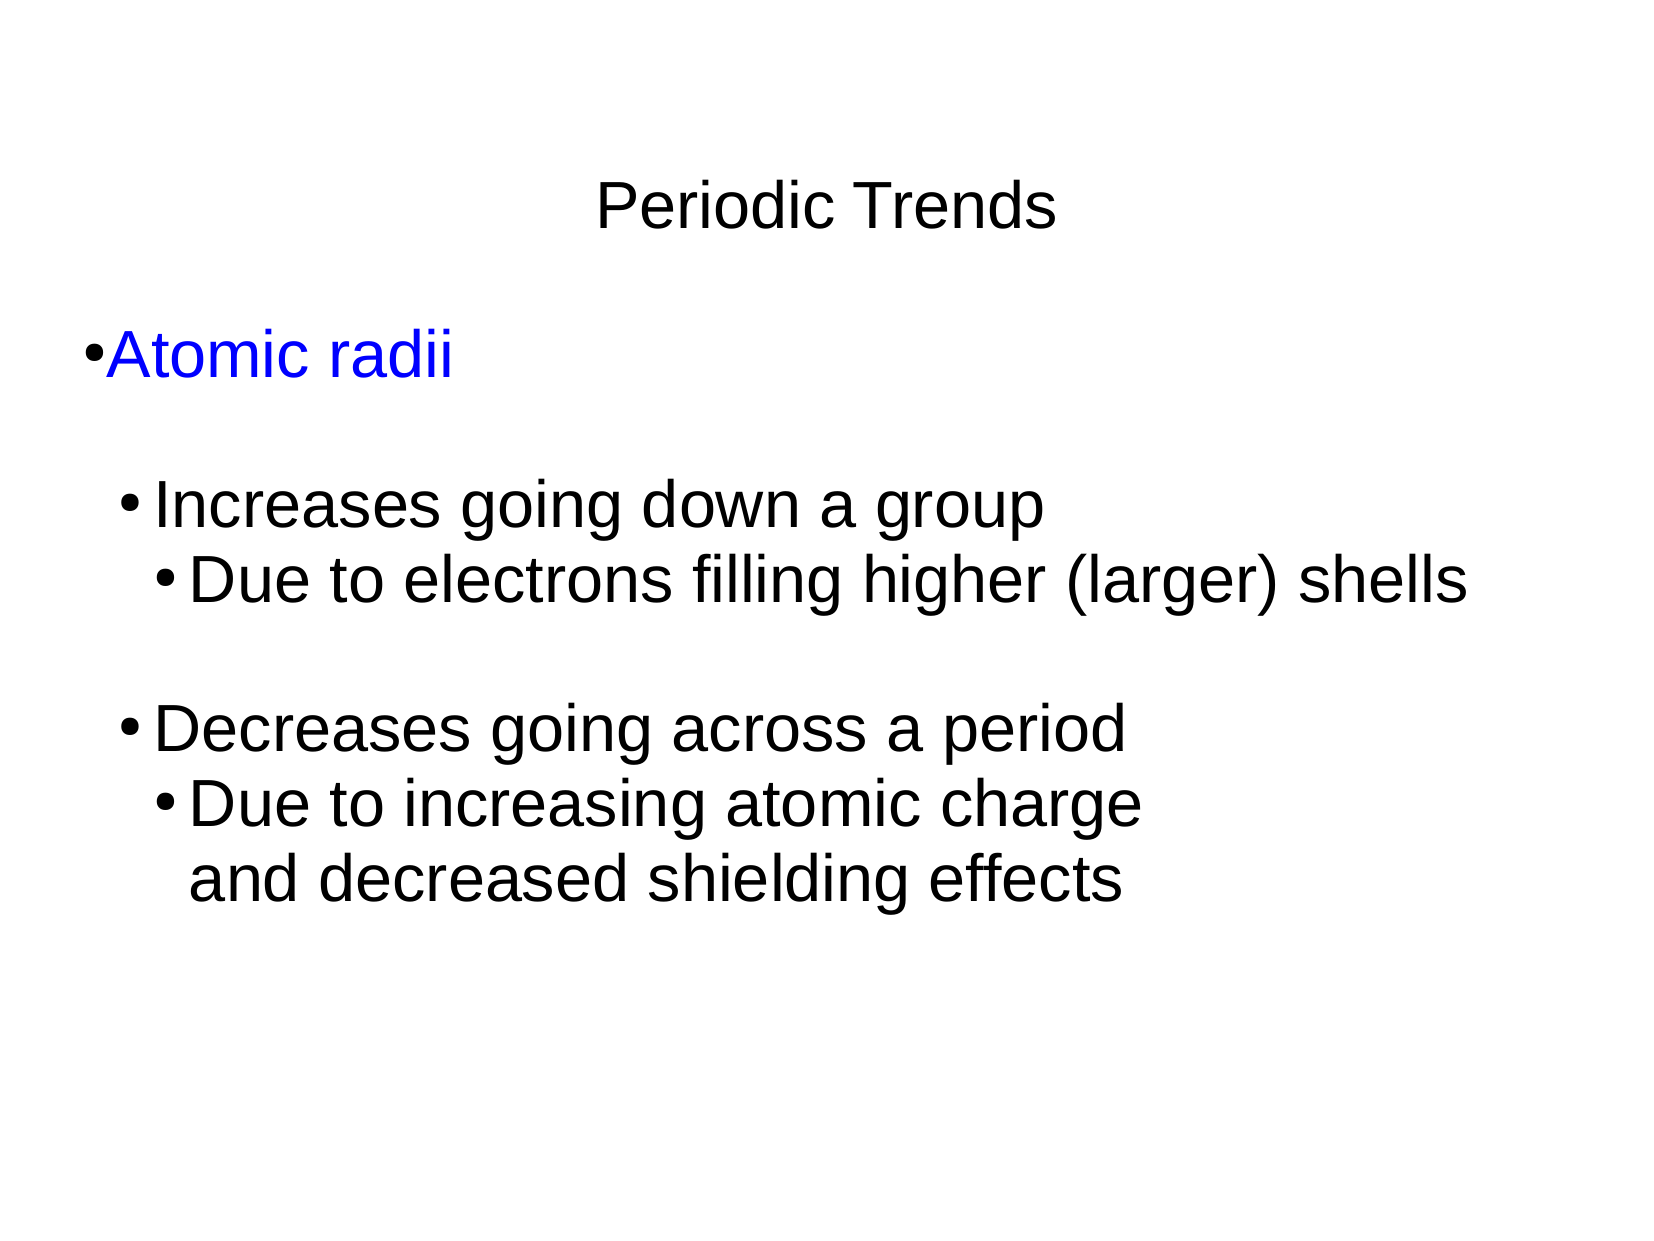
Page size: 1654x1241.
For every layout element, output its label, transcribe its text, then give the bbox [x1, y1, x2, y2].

subtitle Periodic Trends Atomic radii Increases going down a group Due to electrons filling higher (larger) shells Decreases going across a period Due to increasing atomic charge and decreased shielding effects [82, 49, 1571, 1109]
